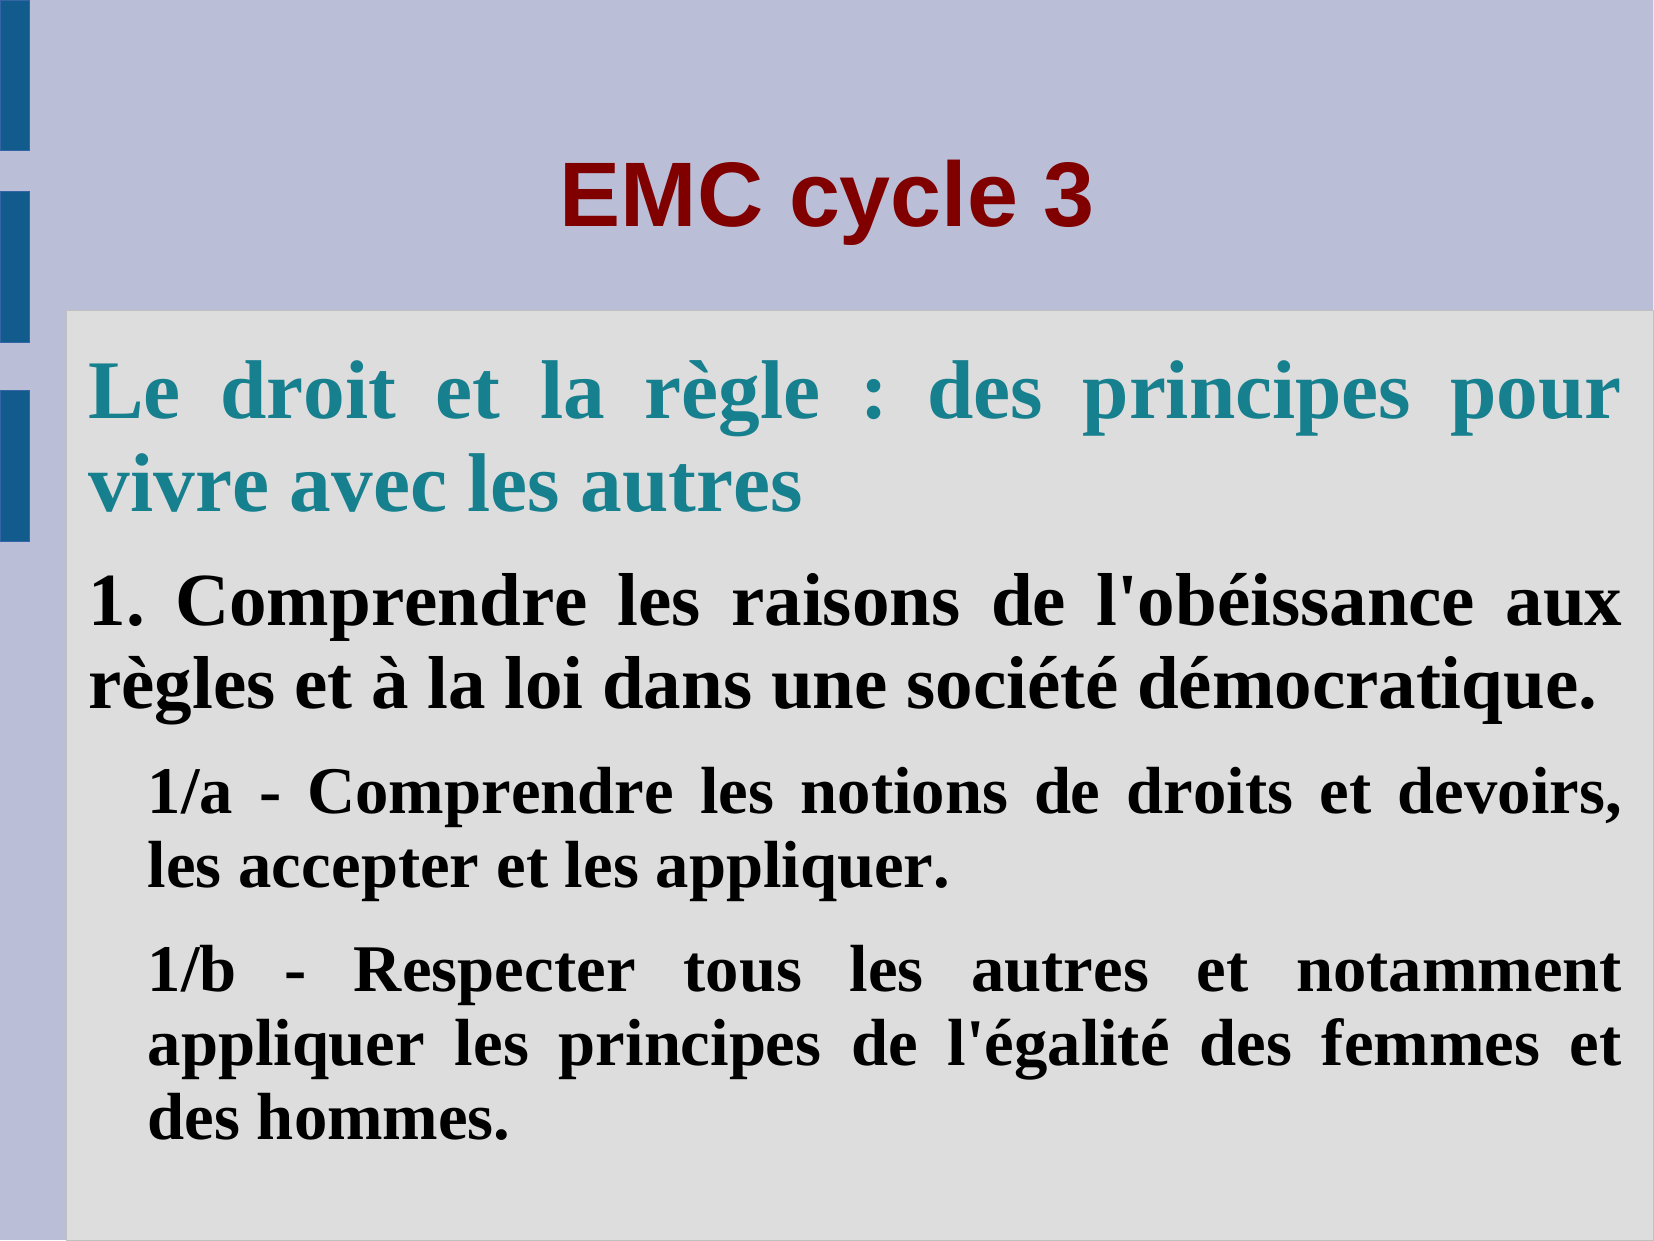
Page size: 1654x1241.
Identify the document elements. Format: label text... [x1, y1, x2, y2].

list Le droit et la règle : des principes pour vivre avec les autres 1. Comprendre les raisons de l'obéissance aux règles et à la loi dans une société démocratique. 1/a - Comprendre les notions de droits et devoirs, les accepter et les appliquer. 1/b - Respecter tous les autres et notamment appliquer les principes de l'égalité des femmes et des hommes. [88, 344, 1625, 1211]
title EMC cycle 3 [121, 91, 1534, 299]
